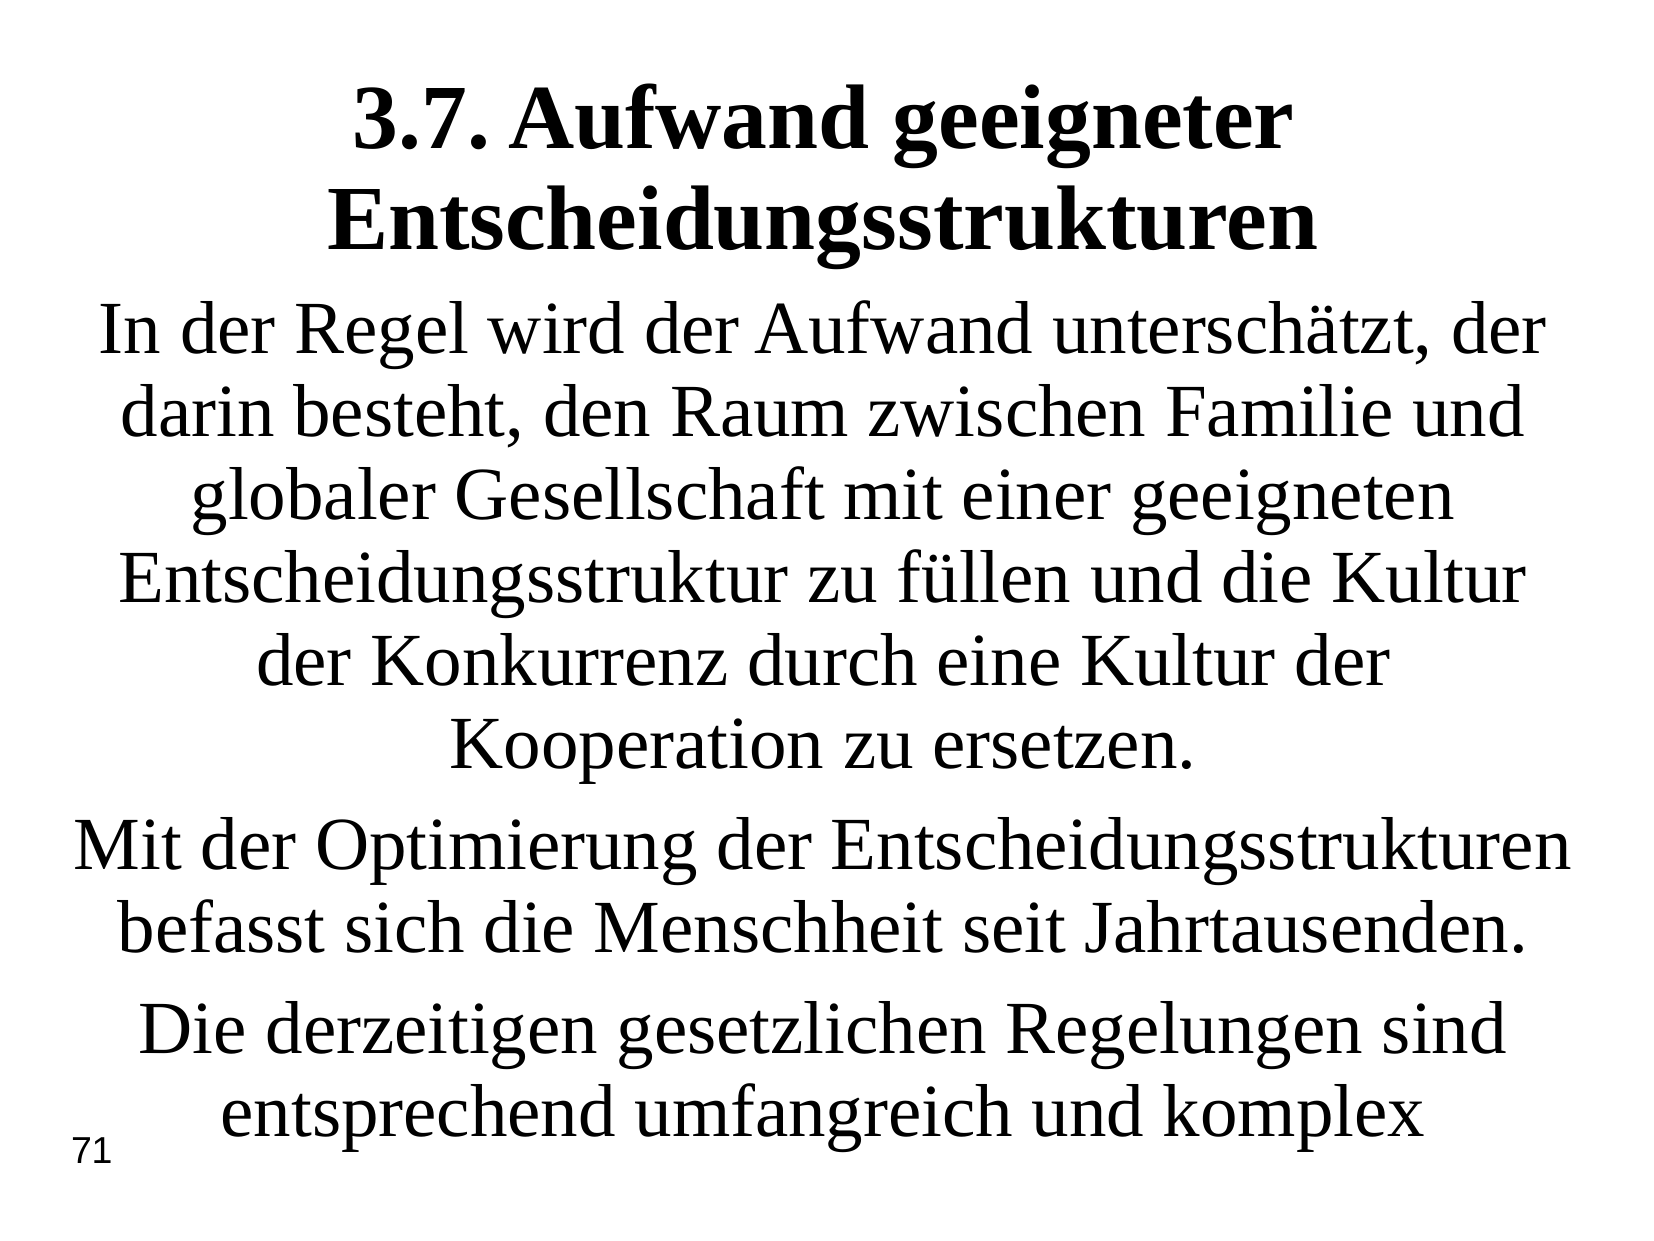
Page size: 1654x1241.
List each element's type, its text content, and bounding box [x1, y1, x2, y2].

text_box <Nummer> [56, 1122, 274, 1193]
text_box 3.7. Aufwand geeigneter Entscheidungsstrukturen In der Regel wird der Aufwand unterschätzt, der darin besteht, den Raum zwischen Familie und globaler Gesellschaft mit einer geeigneten Entscheidungsstruktur zu füllen und die Kultur der Konkurrenz durch eine Kultur der Kooperation zu ersetzen. Mit der Optimierung der Entscheidungsstrukturen befasst sich die Menschheit seit Jahrtausenden. Die derzeitigen gesetzlichen Regelungen sind entsprechend umfangreich und komplex [59, 59, 1595, 1160]
